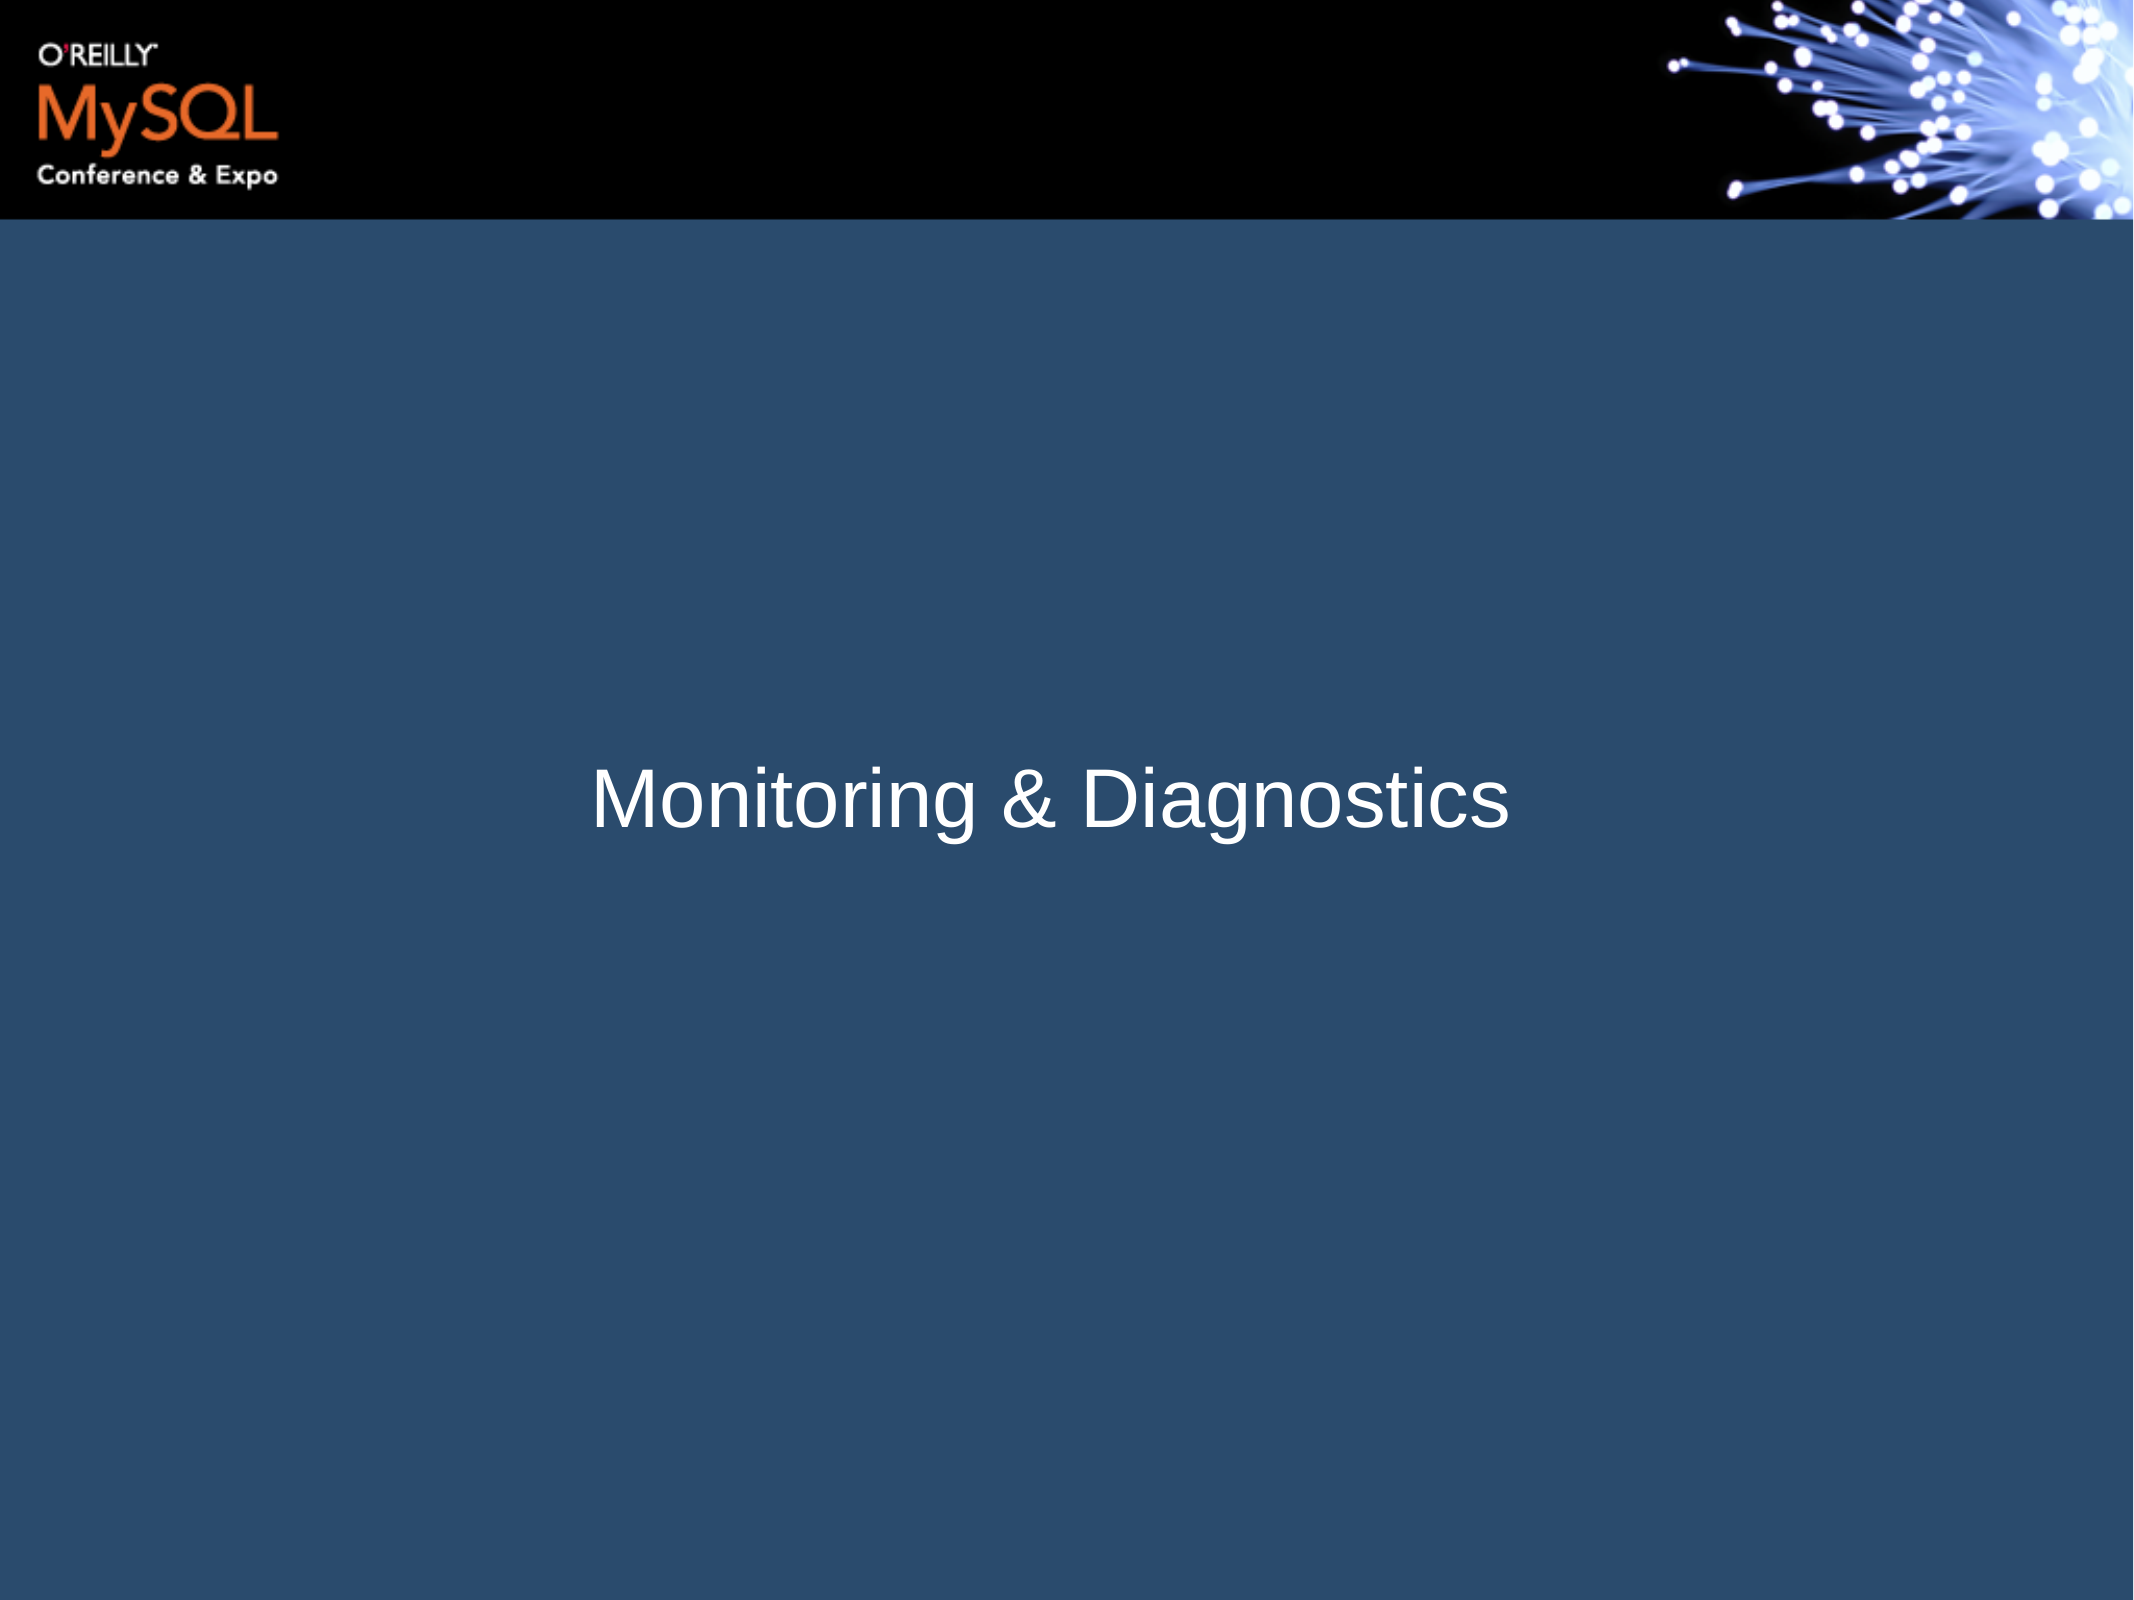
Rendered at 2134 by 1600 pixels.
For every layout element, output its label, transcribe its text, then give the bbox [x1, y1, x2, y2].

subtitle Monitoring & Diagnostics [0, 265, 2103, 1324]
picture [0, 0, 2134, 1600]
